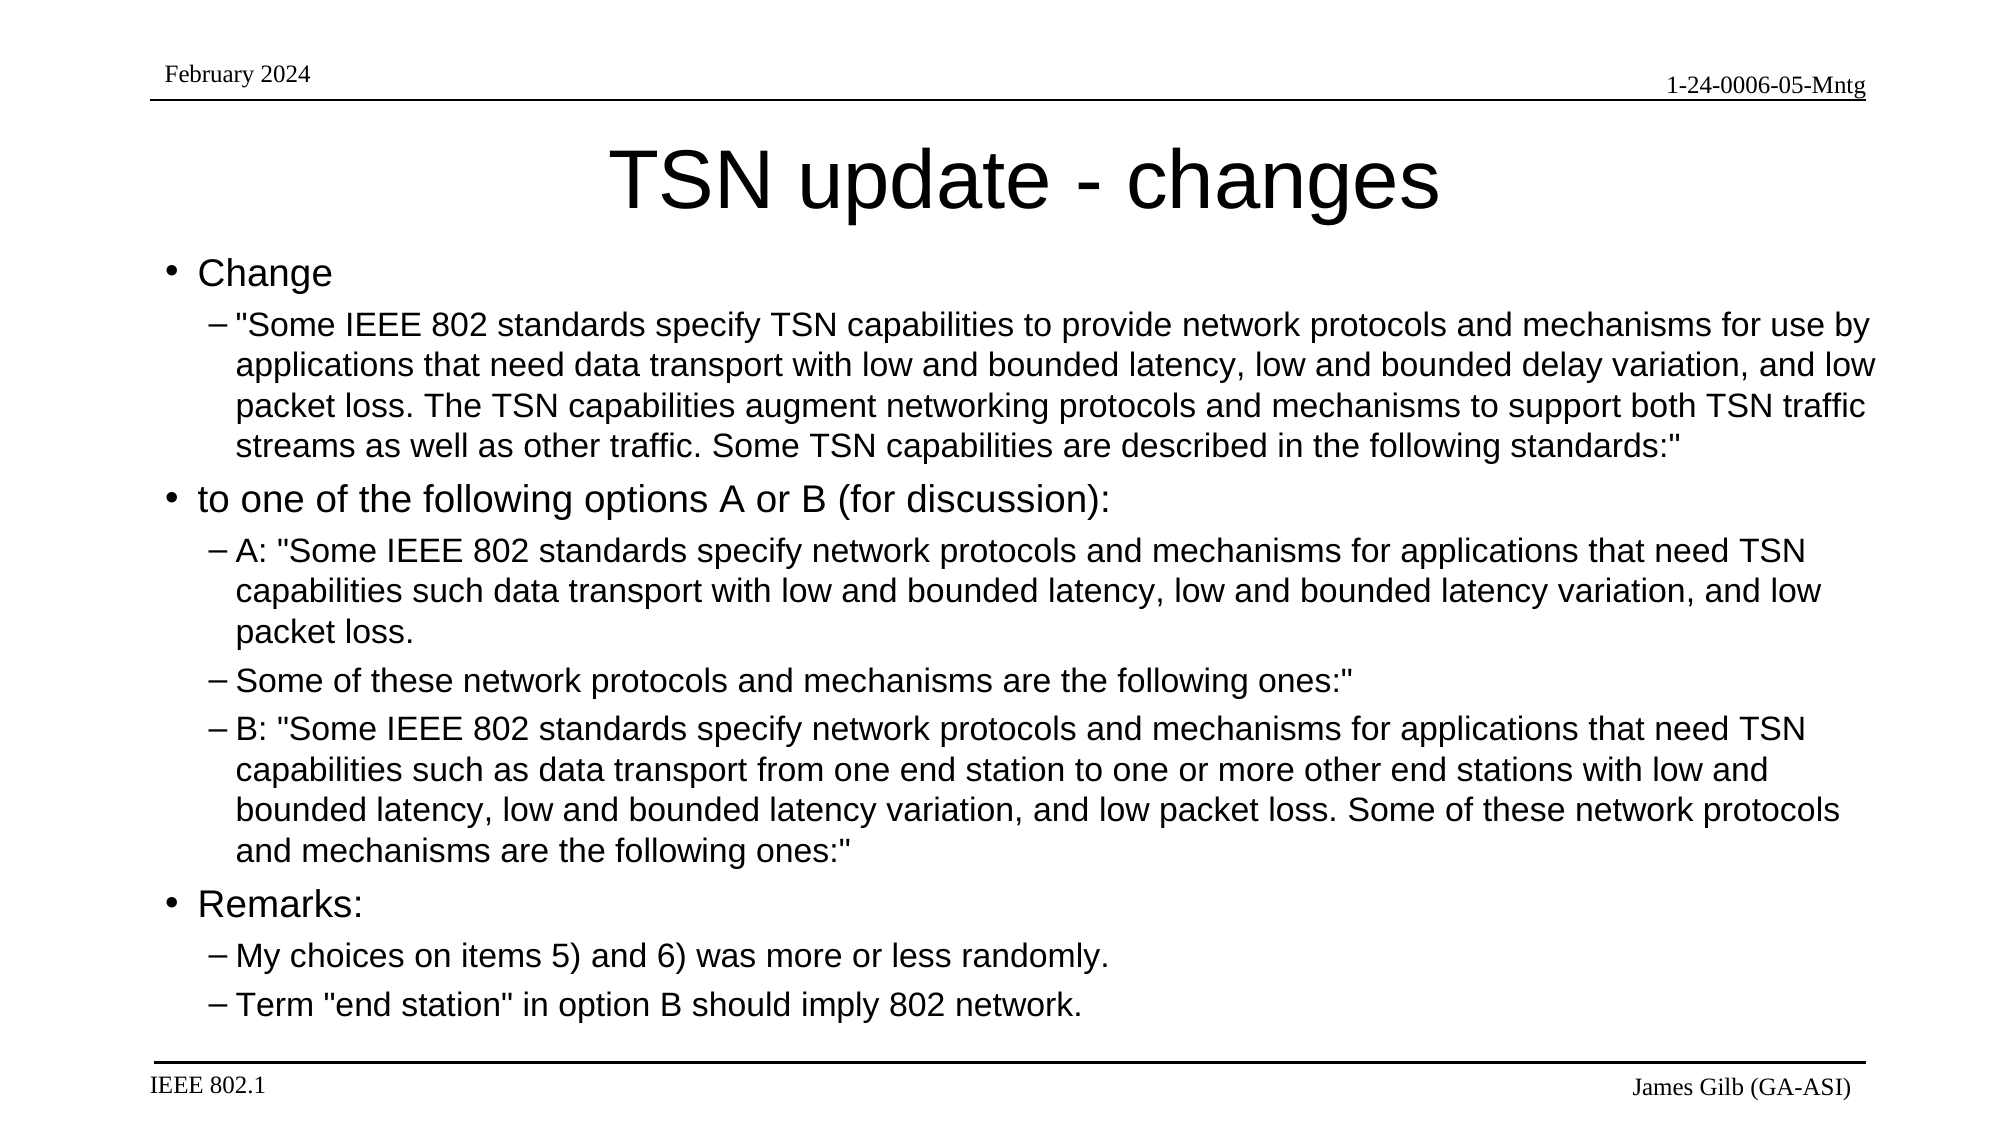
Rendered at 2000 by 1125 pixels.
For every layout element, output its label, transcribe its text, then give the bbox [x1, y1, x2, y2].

list Change "Some IEEE 802 standards specify TSN capabilities to provide network protocols and mechanisms for use by applications that need data transport with low and bounded latency, low and bounded delay variation, and low packet loss. The TSN capabilities augment networking protocols and mechanisms to support both TSN traffic streams as well as other traffic. Some TSN capabilities are described in the following standards:" to one of the following options A or B (for discussion): A: "Some IEEE 802 standards specify network protocols and mechanisms for applications that need TSN capabilities such data transport with low and bounded latency, low and bounded latency variation, and low packet loss. Some of these network protocols and mechanisms are the following ones:" B: "Some IEEE 802 standards specify network protocols and mechanisms for applications that need TSN capabilities such as data transport from one end station to one or more other end stations with low and bounded latency, low and bounded latency variation, and low packet loss. Some of these network protocols and mechanisms are the following ones:" Remarks: My choices on items 5) and 6) was more or less randomly. Term "end station" in option B should imply 802 network. [149, 239, 1900, 1051]
title TSN update - changes [149, 112, 1900, 238]
